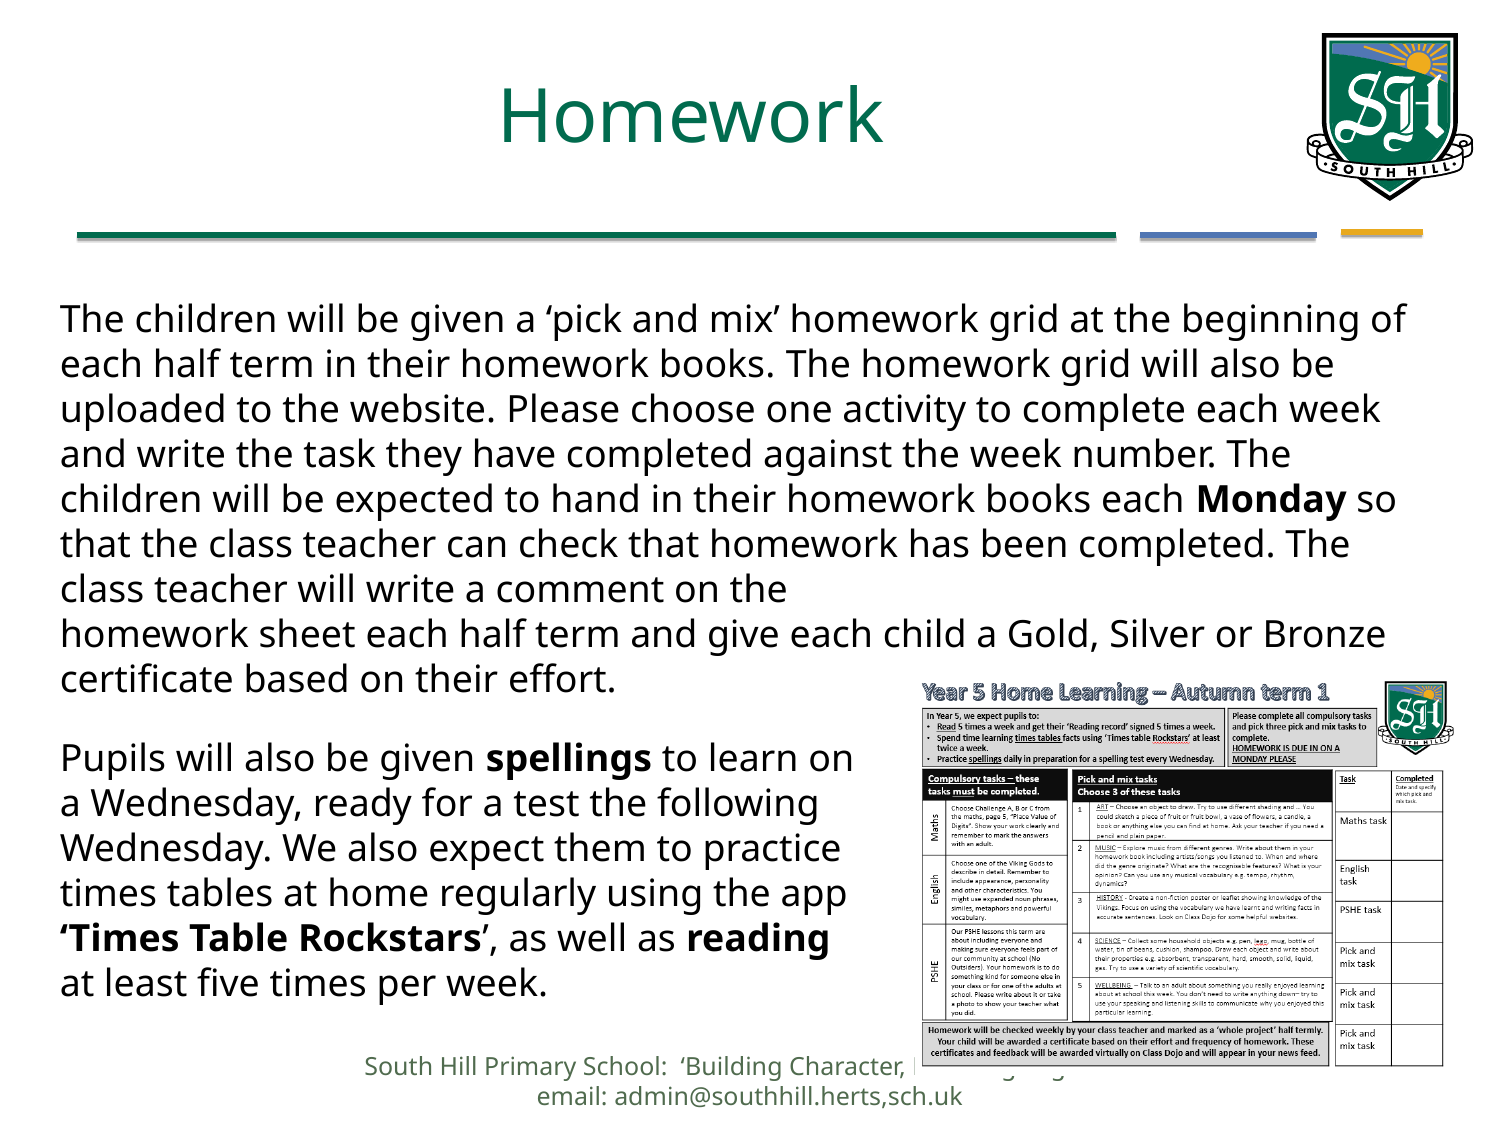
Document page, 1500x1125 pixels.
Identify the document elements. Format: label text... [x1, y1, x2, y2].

text_box South Hill Primary School: ‘Building Character, Learning Together’ email: admin@southhill.herts,sch.uk [253, 1042, 1247, 1103]
text_box Pupils will also be given spellings to learn on a Wednesday, ready for a test the following Wednesday. We also expect them to practice times tables at home regularly using the app ‘Times Table Rockstars’, as well as reading at least five times per week. [45, 727, 881, 1012]
text_box The children will be given a ‘pick and mix’ homework grid at the beginning of each half term in their homework books. The homework grid will also be uploaded to the website. Please choose one activity to complete each week and write the task they have completed against the week number. The children will be expected to hand in their homework books each Monday so that the class teacher can check that homework has been completed. The class teacher will write a comment on the homework sheet each half term and give each child a Gold, Silver or Bronze certificate based on their effort. [45, 287, 1455, 708]
title Homework [76, 19, 1306, 207]
picture [915, 678, 1455, 1076]
